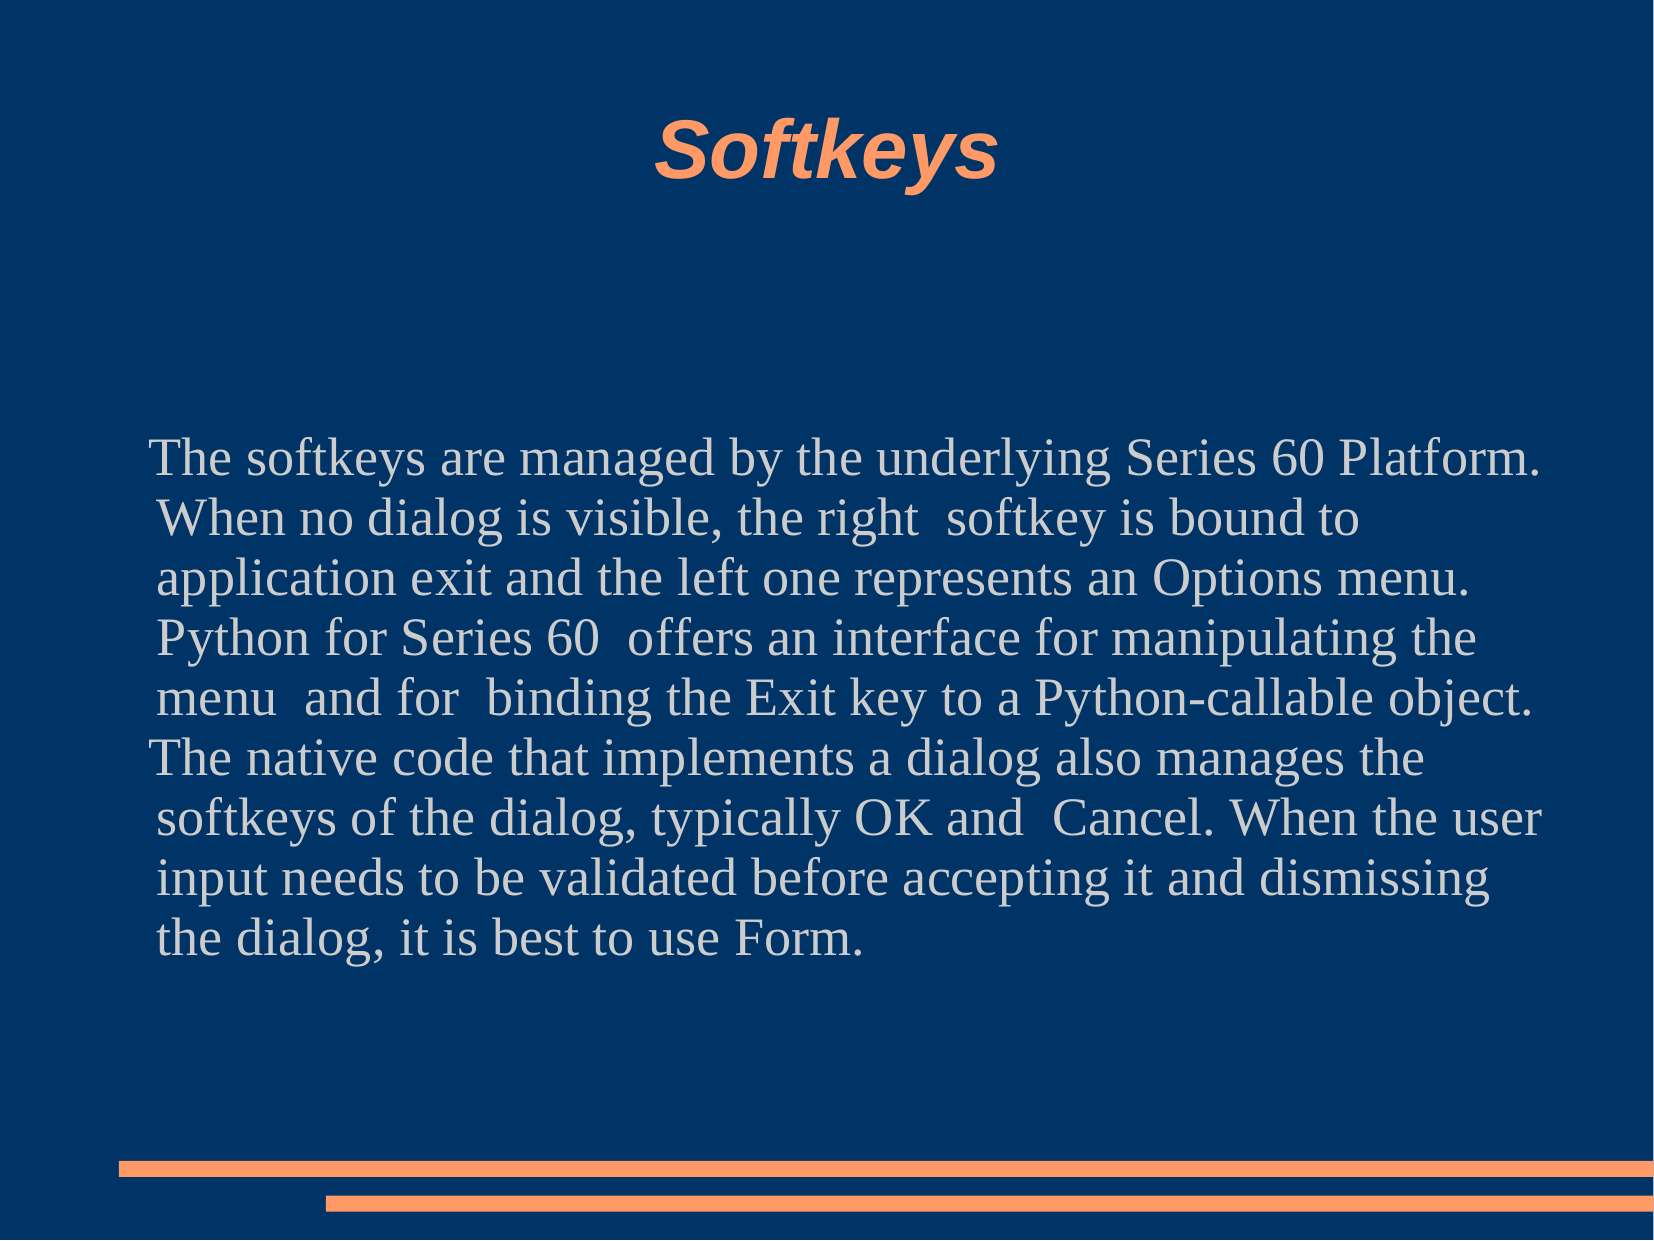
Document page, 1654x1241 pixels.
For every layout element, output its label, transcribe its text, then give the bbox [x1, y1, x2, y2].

subtitle The softkeys are managed by the underlying Series 60 Platform. When no dialog is visible, the right softkey is bound to application exit and the left one represents an Options menu. Python for Series 60 offers an interface for manipulating the menu and for binding the Exit key to a Python-callable object. The native code that implements a dialog also manages the softkeys of the dialog, typically OK and Cancel. When the user input needs to be validated before accepting it and dismissing the dialog, it is best to use Form. [121, 329, 1561, 1125]
title Softkeys [121, 53, 1534, 247]
